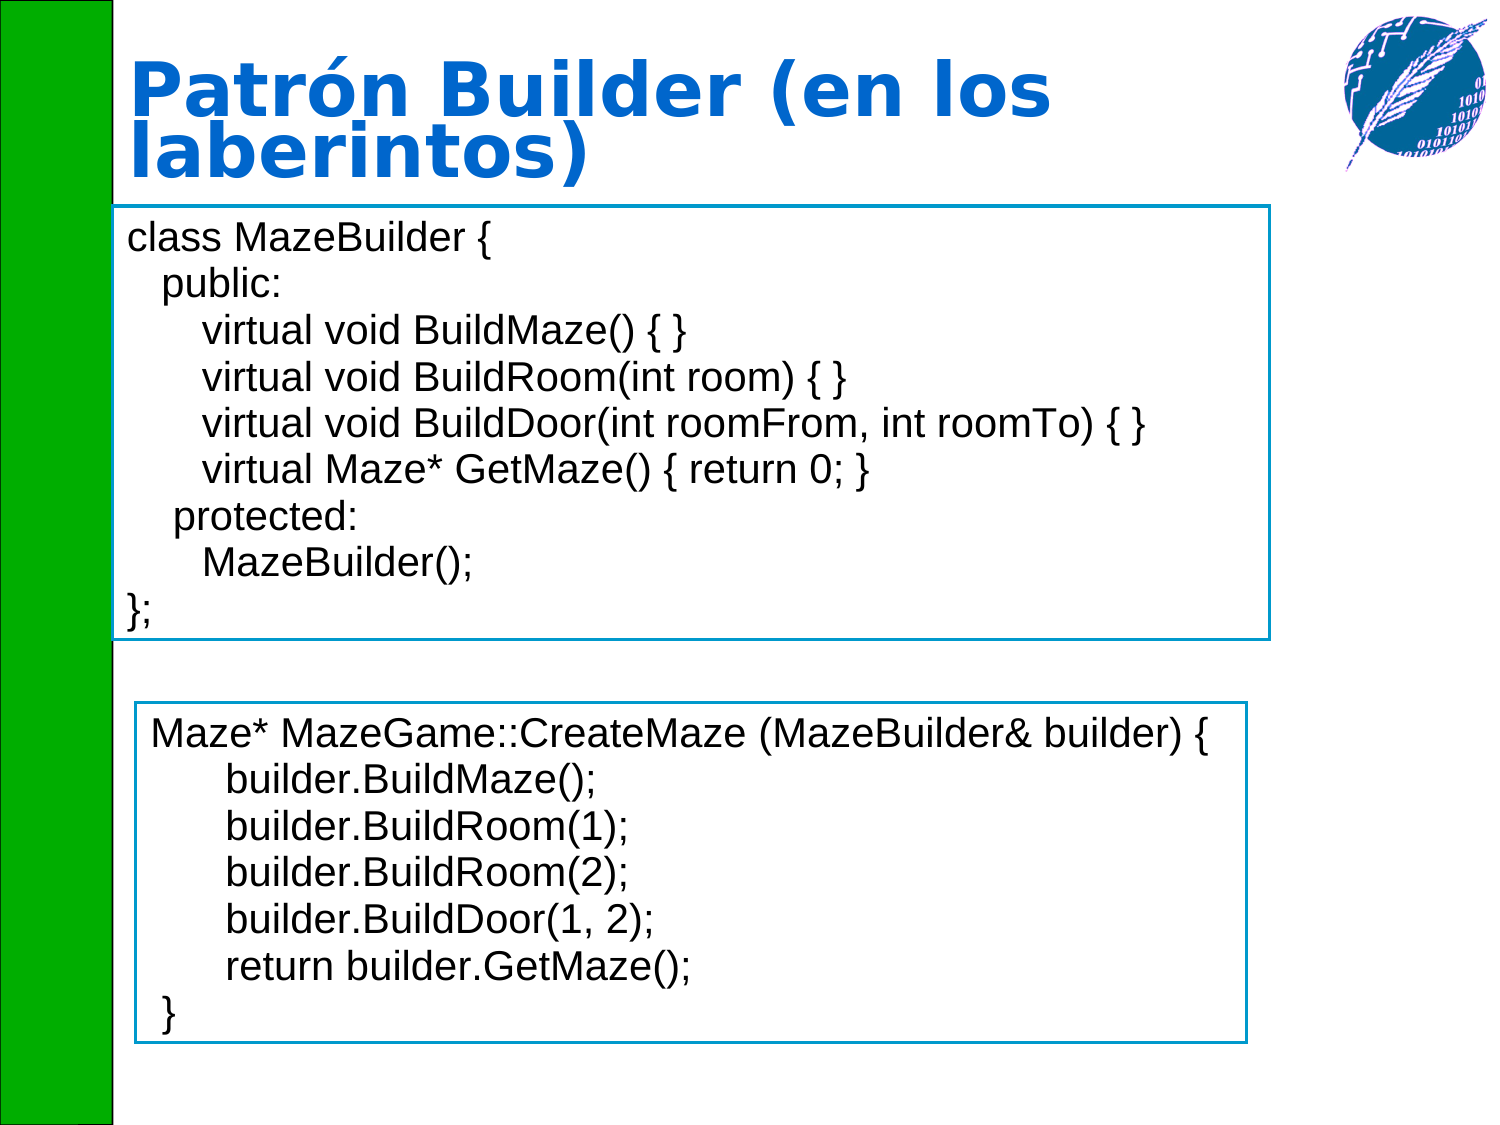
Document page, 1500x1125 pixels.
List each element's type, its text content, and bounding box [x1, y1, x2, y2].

picture [1341, 15, 1488, 172]
text_box Maze* MazeGame::CreateMaze (MazeBuilder& builder) { builder.BuildMaze(); builder.BuildRoom(1); builder.BuildRoom(2); builder.BuildDoor(1, 2); return builder.GetMaze(); } [135, 702, 1247, 1043]
picture [1417, 140, 1425, 149]
title Patrón Builder (en los laberintos) [113, 31, 1388, 226]
text_box class MazeBuilder { public: virtual void BuildMaze() { } virtual void BuildRoom(int room) { } virtual void BuildDoor(int roomFrom, int roomTo) { } virtual Maze* GetMaze() { return 0; } protected: MazeBuilder(); }; [112, 206, 1270, 640]
